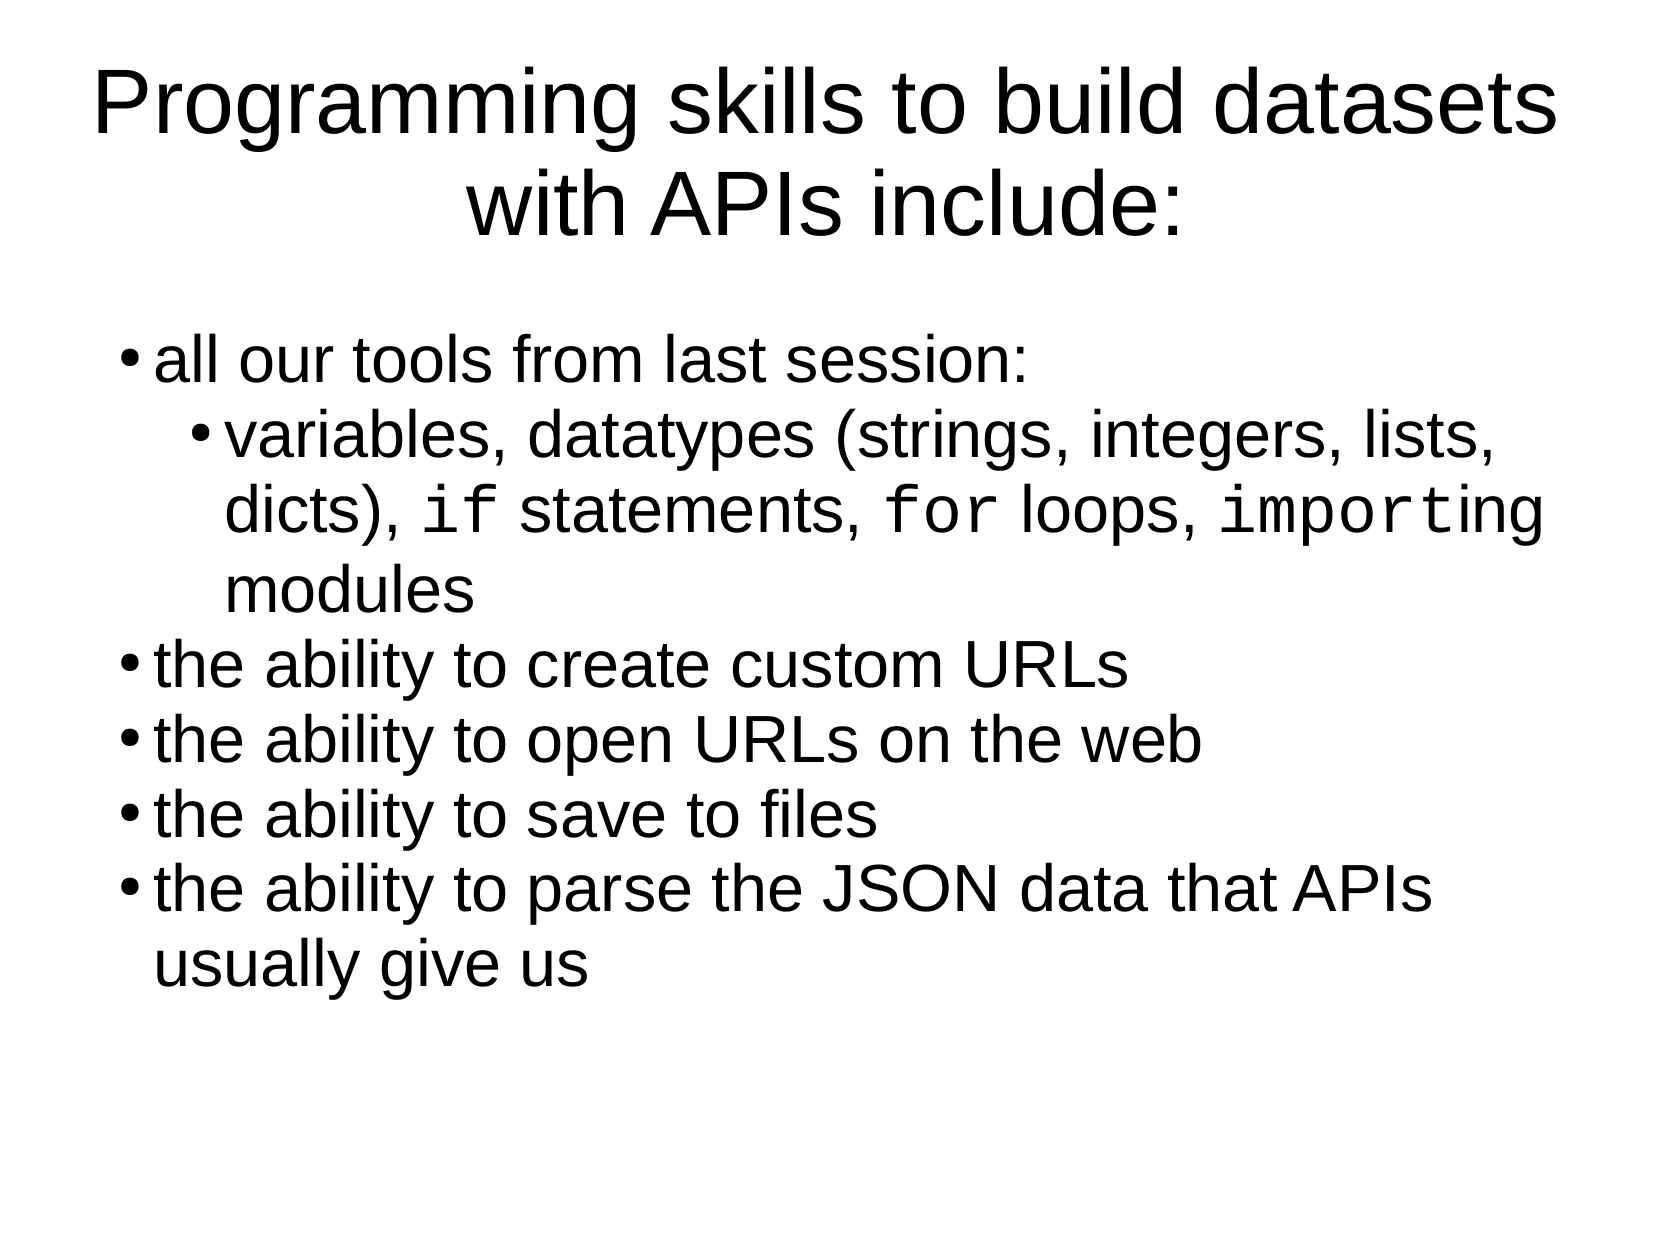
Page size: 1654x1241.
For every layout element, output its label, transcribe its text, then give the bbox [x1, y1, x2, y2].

subtitle all our tools from last session: variables, datatypes (strings, integers, lists, dicts), if statements, for loops, importing modules the ability to create custom URLs the ability to open URLs on the web the ability to save to files the ability to parse the JSON data that APIs usually give us [82, 302, 1571, 1022]
title Programming skills to build datasets with APIs include: [82, 49, 1571, 257]
